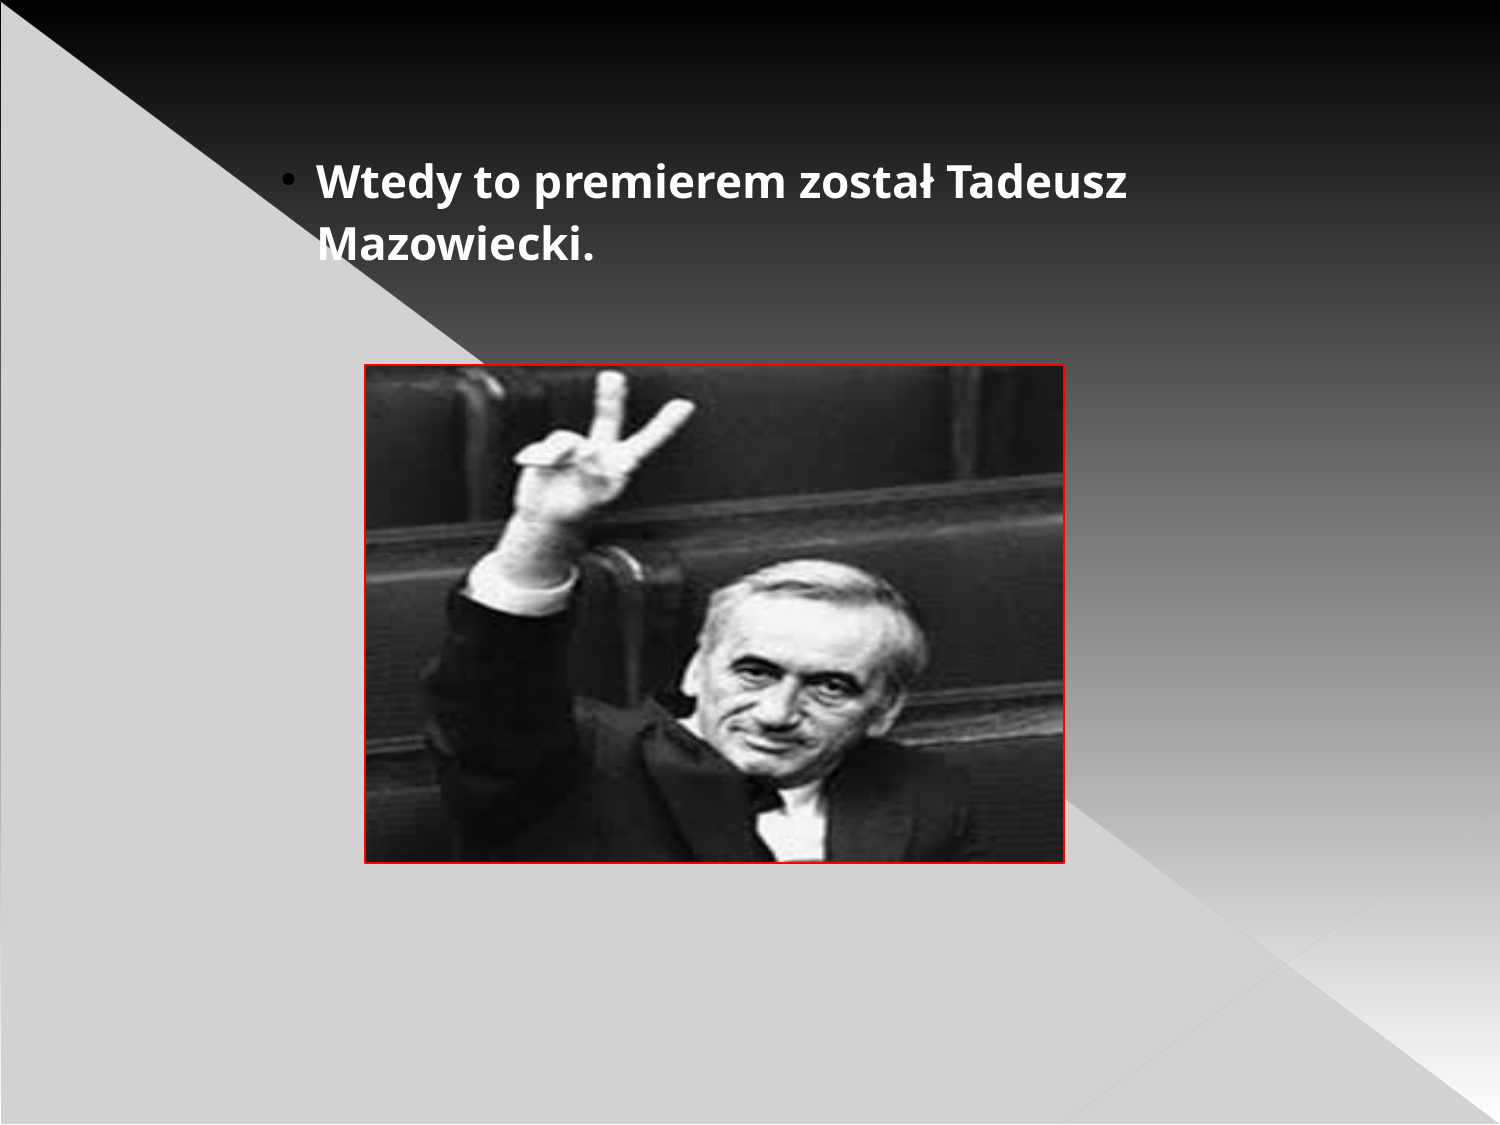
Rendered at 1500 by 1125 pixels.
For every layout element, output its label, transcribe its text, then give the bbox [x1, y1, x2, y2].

text_box Wtedy to premierem został Tadeusz Mazowiecki. [265, 141, 1248, 268]
picture [366, 366, 1063, 863]
